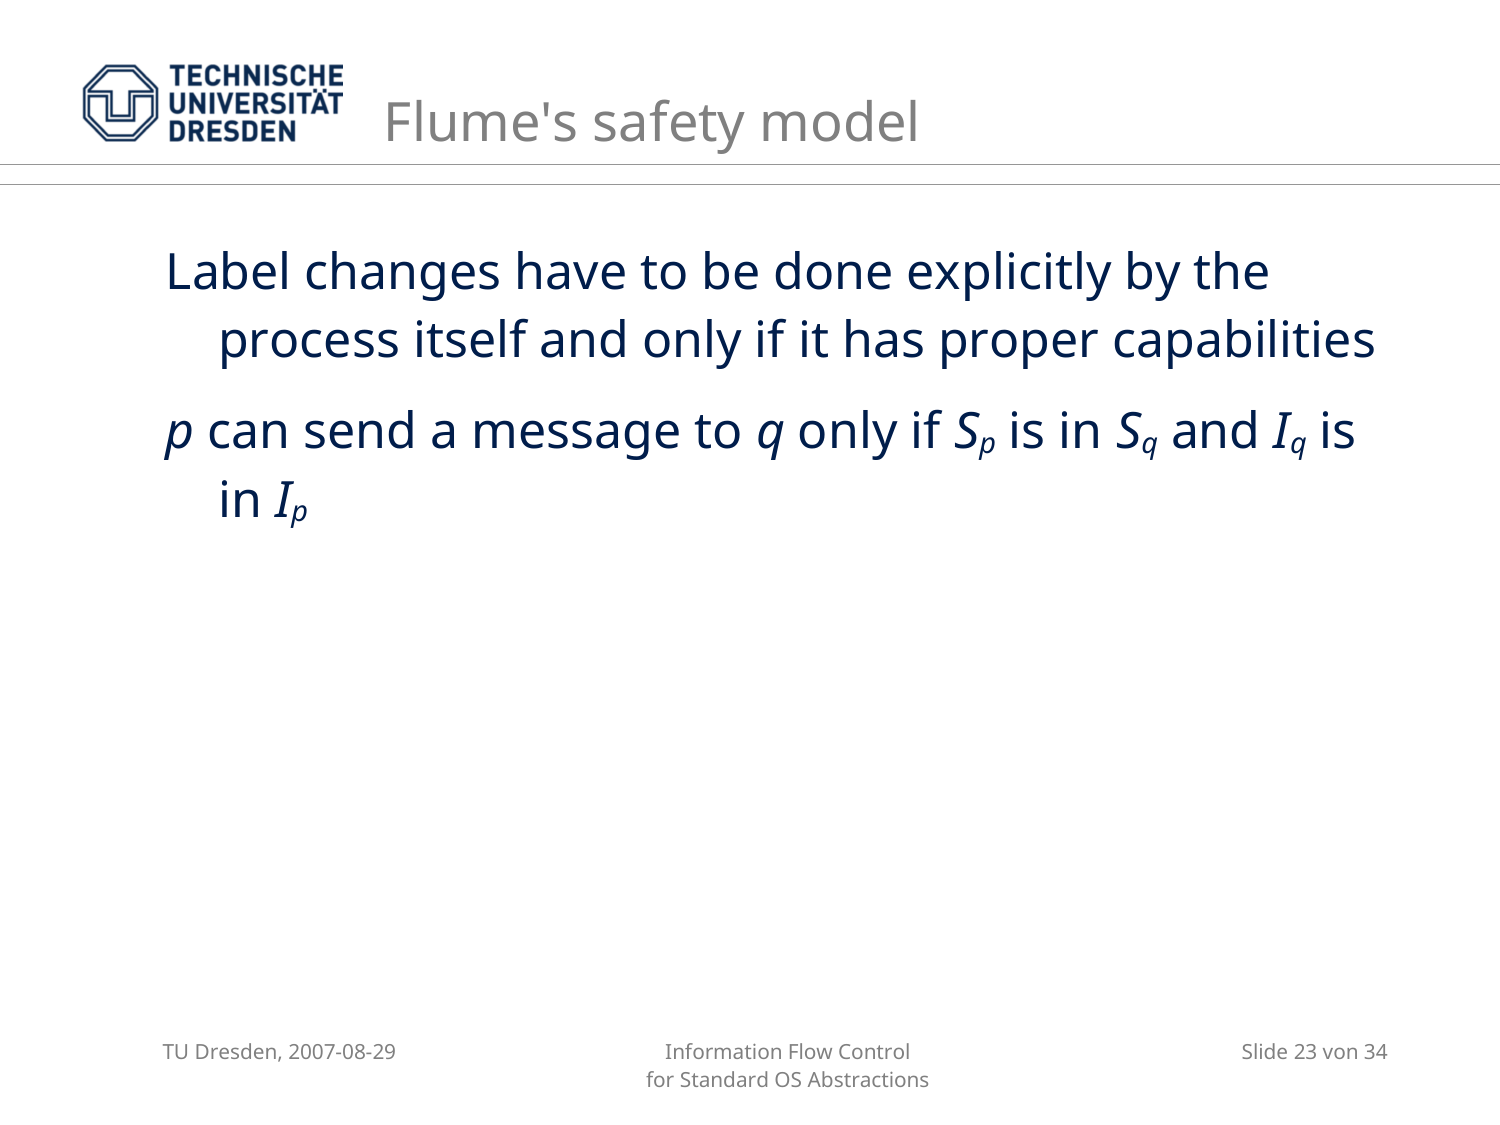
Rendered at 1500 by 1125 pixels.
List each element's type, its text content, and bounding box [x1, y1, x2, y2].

list Label changes have to be done explicitly by the process itself and only if it has proper capabilities p can send a message to q only if Sp is in Sq and Iq is in Ip [162, 236, 1388, 990]
picture [82, 64, 343, 142]
title Flume's safety model [383, 87, 1468, 154]
